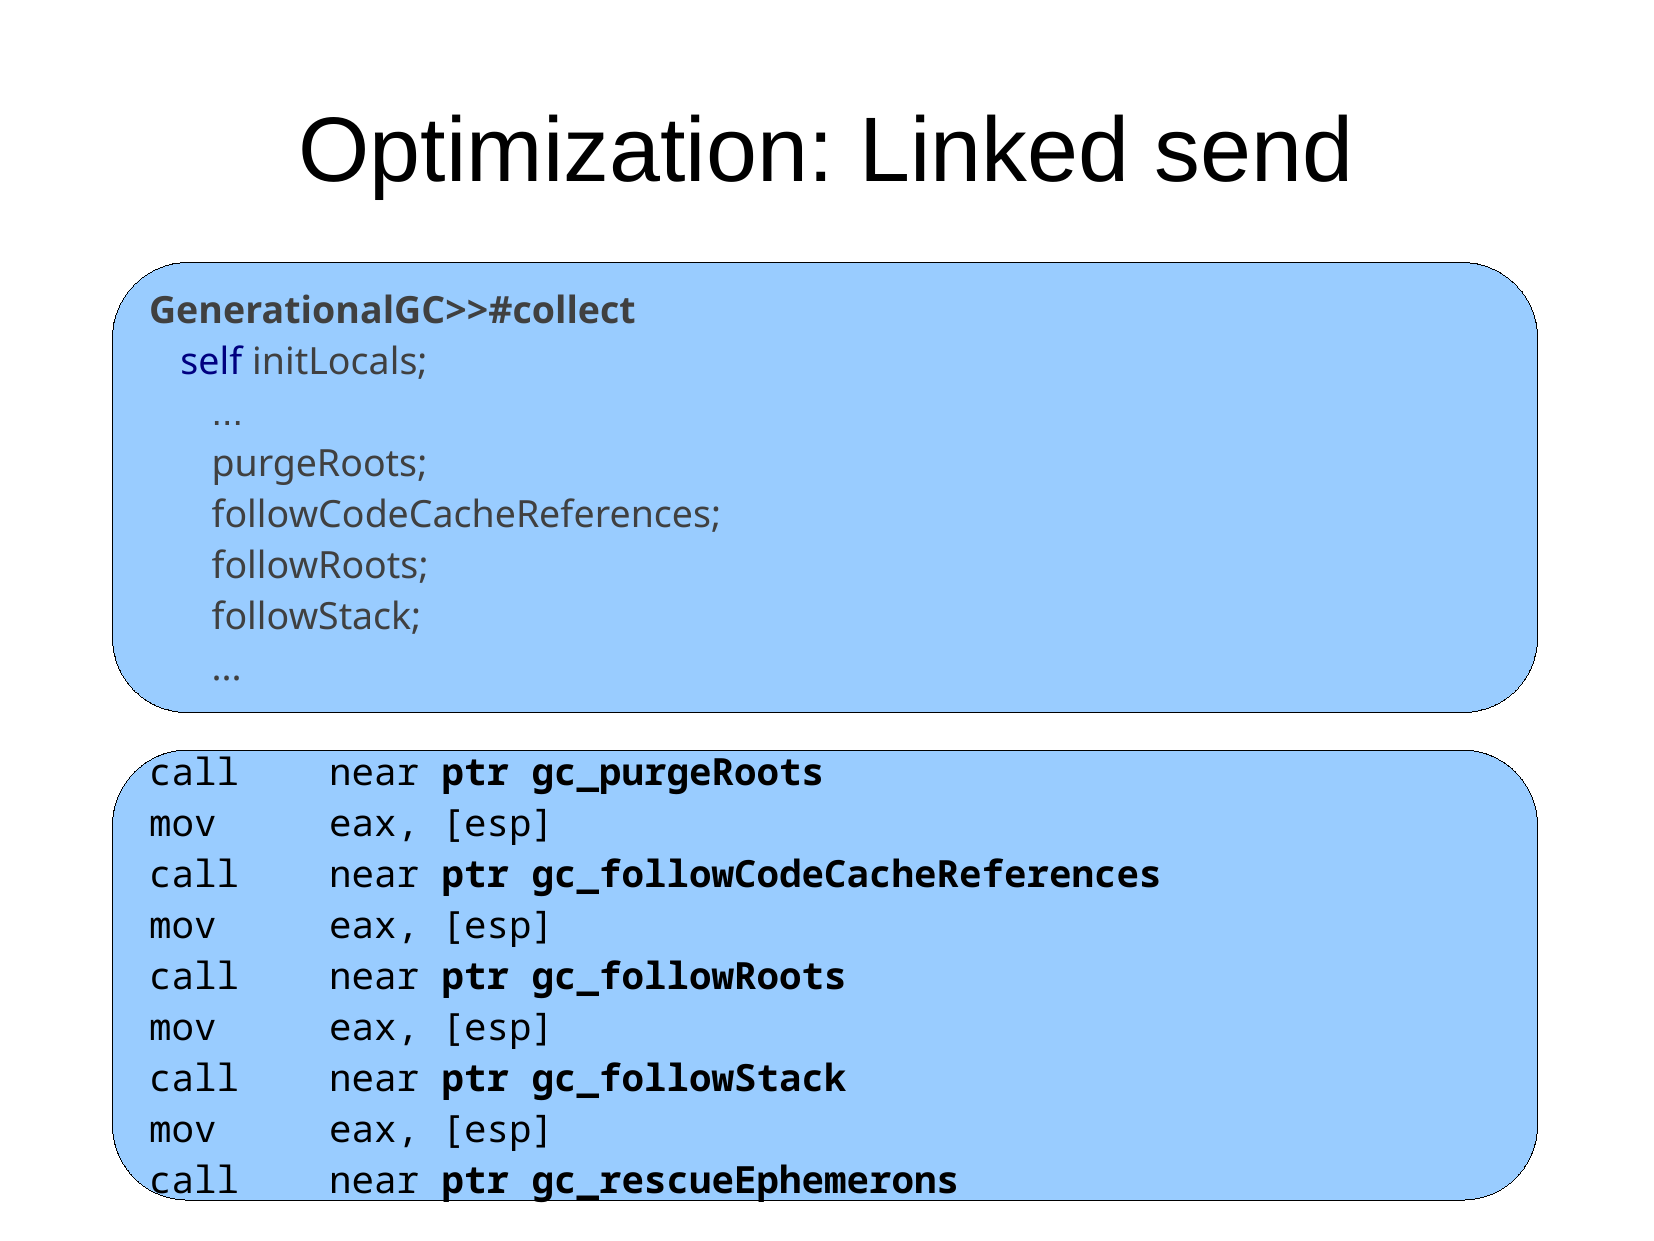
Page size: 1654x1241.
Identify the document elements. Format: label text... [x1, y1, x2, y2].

text_box call near ptr gc_purgeRoots mov eax, [esp] call near ptr gc_followCodeCacheReferences mov eax, [esp] call near ptr gc_followRoots mov eax, [esp] call near ptr gc_followStack mov eax, [esp] call near ptr gc_rescueEphemerons [112, 750, 1538, 1201]
text_box GenerationalGC>>#collect self initLocals; ... purgeRoots; followCodeCacheReferences; followRoots; followStack; ... [112, 262, 1538, 713]
text_box Optimization: Linked send [143, 91, 1511, 209]
